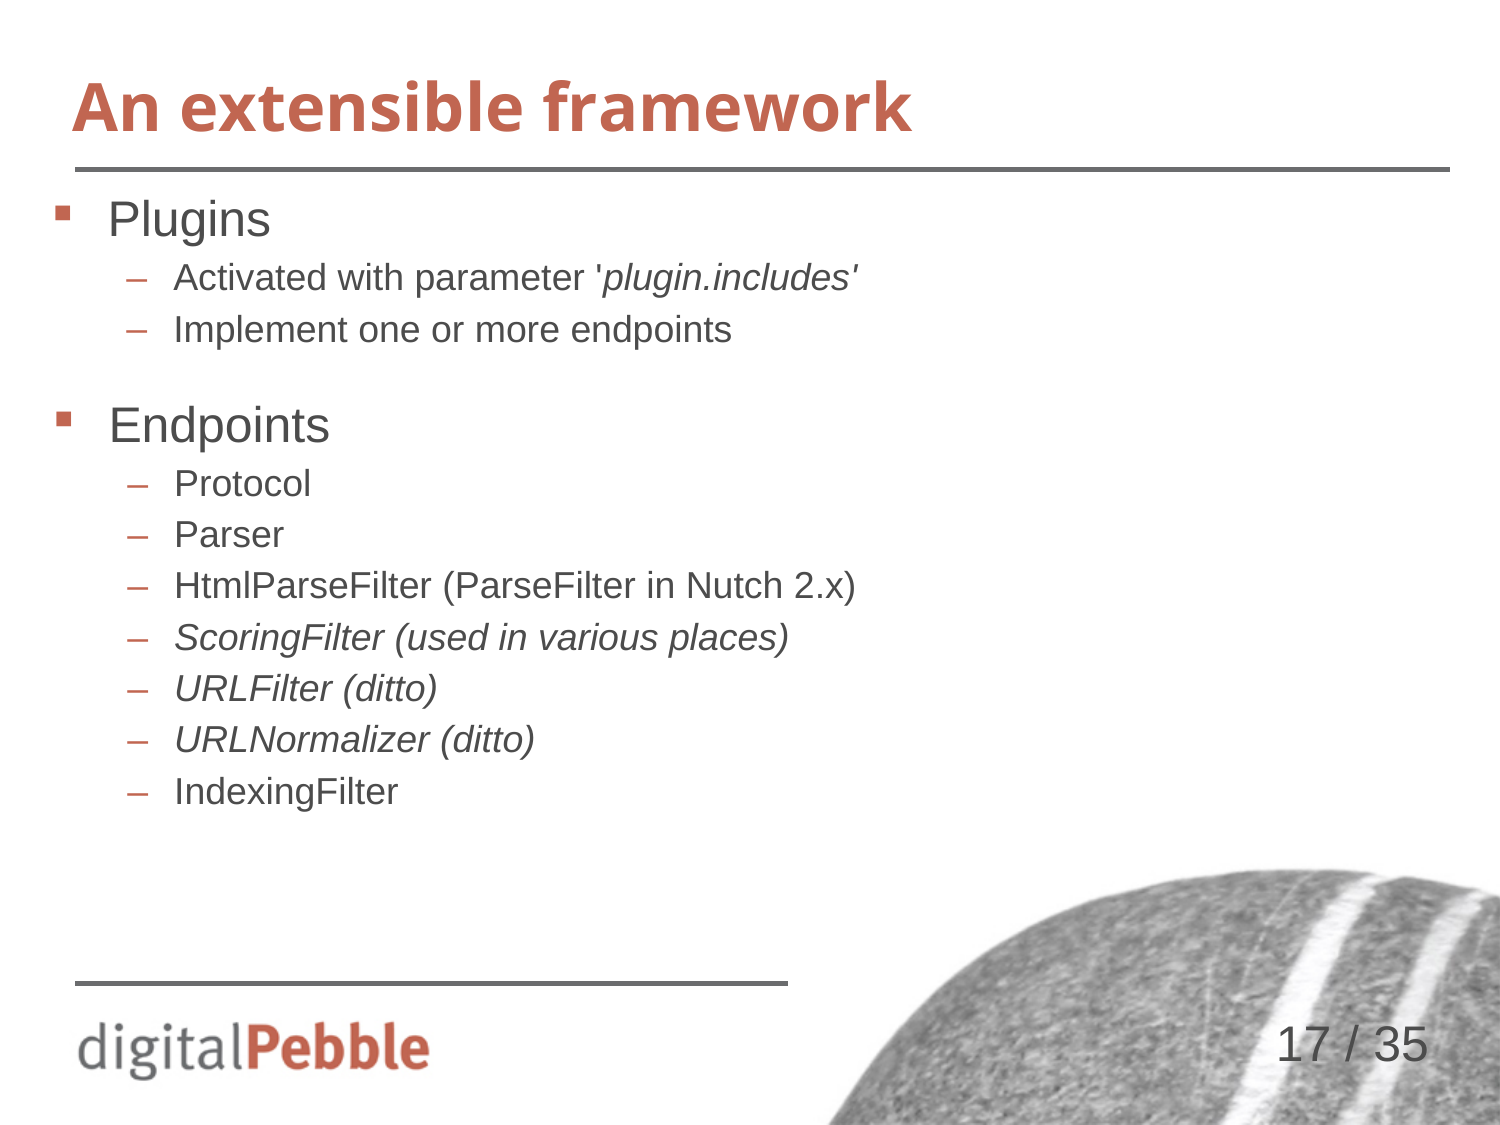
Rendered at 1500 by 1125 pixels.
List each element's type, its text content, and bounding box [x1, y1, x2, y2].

title An extensible framework [57, 37, 1438, 174]
list Endpoints Protocol Parser HtmlParseFilter (ParseFilter in Nutch 2.x) ScoringFilter (used in various places) URLFilter (ditto) URLNormalizer (ditto) IndexingFilter [37, 389, 1418, 857]
picture [0, 0, 1500, 1125]
list Plugins Activated with parameter 'plugin.includes' Implement one or more endpoints [36, 183, 1417, 362]
